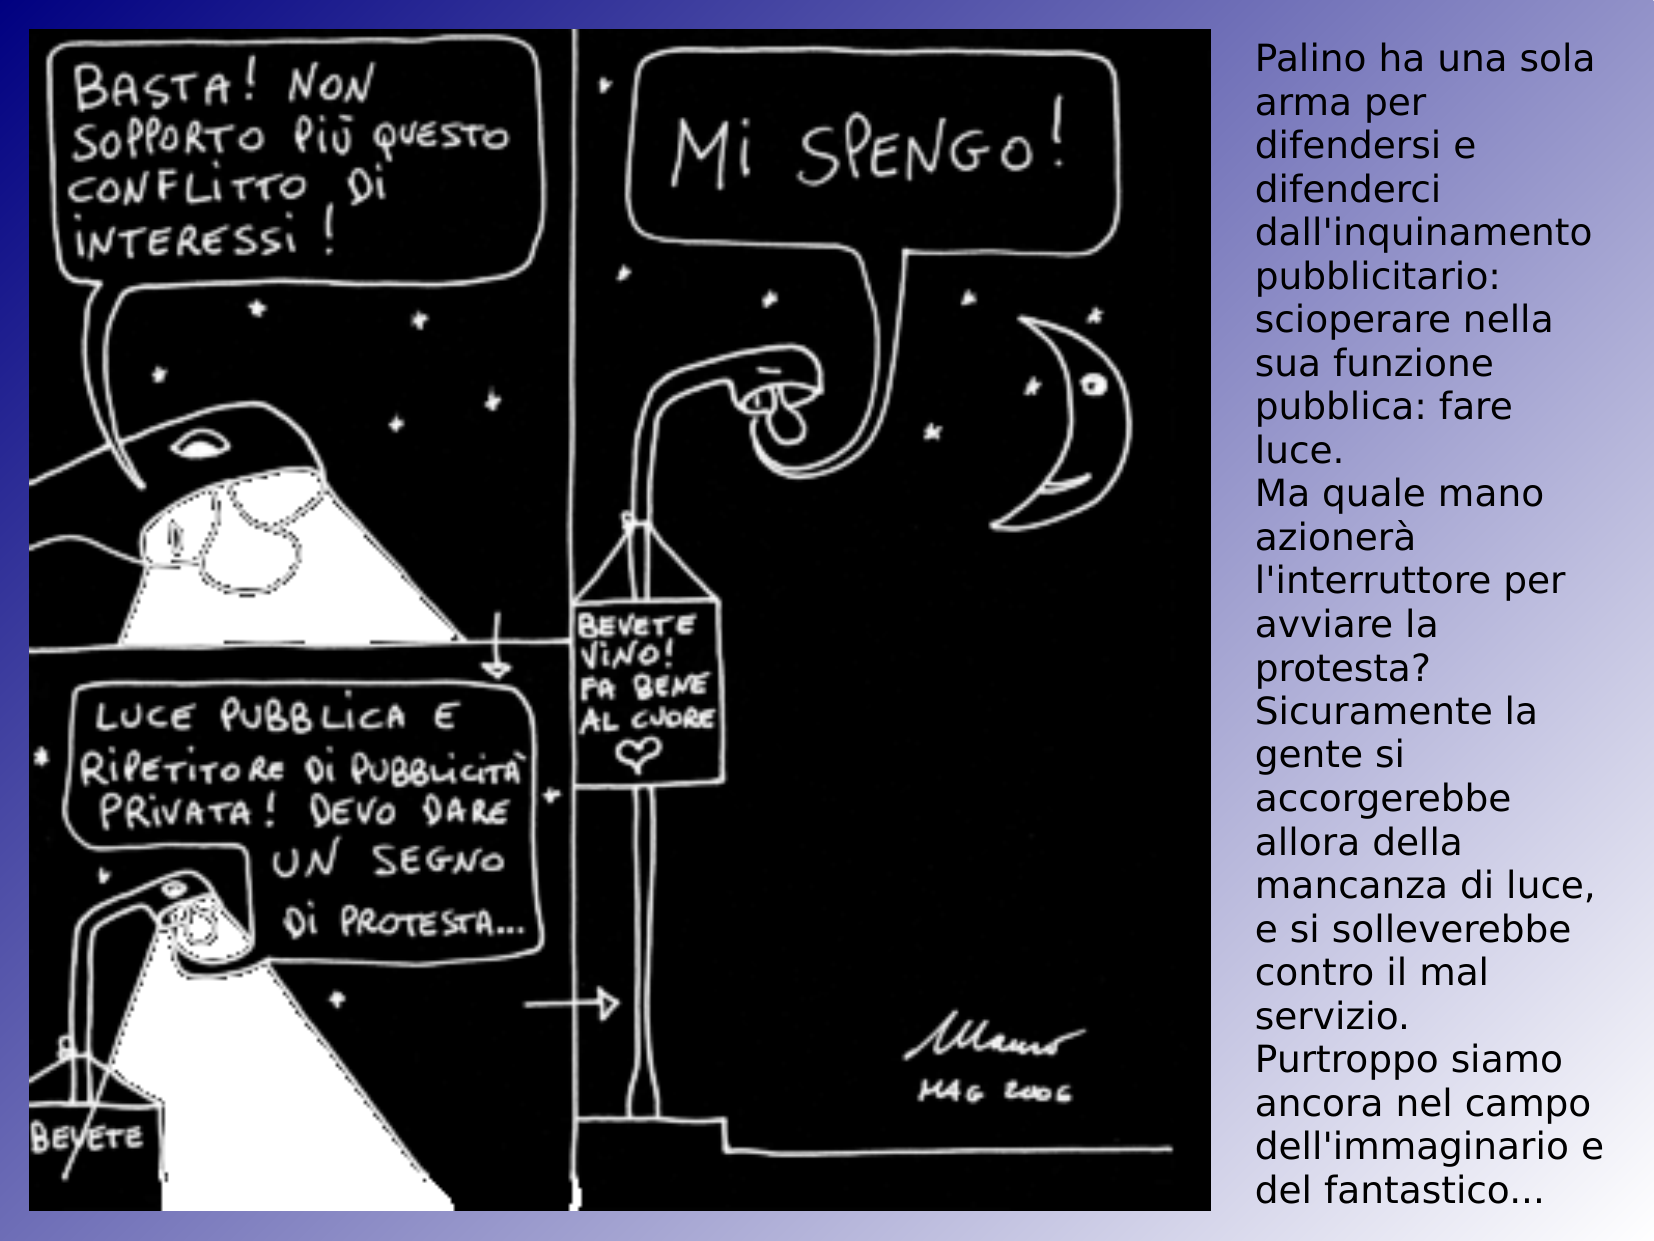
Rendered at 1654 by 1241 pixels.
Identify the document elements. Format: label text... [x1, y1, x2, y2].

picture [29, 29, 1211, 1211]
text_box Palino ha una sola arma per difendersi e difenderci dall'inquinamento pubblicitario: scioperare nella sua funzione pubblica: fare luce. Ma quale mano azionerà l'interruttore per avviare la protesta? Sicuramente la gente si accorgerebbe allora della mancanza di luce, e si solleverebbe contro il mal servizio. Purtroppo siamo ancora nel campo dell'immaginario e del fantastico... [1240, 29, 1625, 1211]
